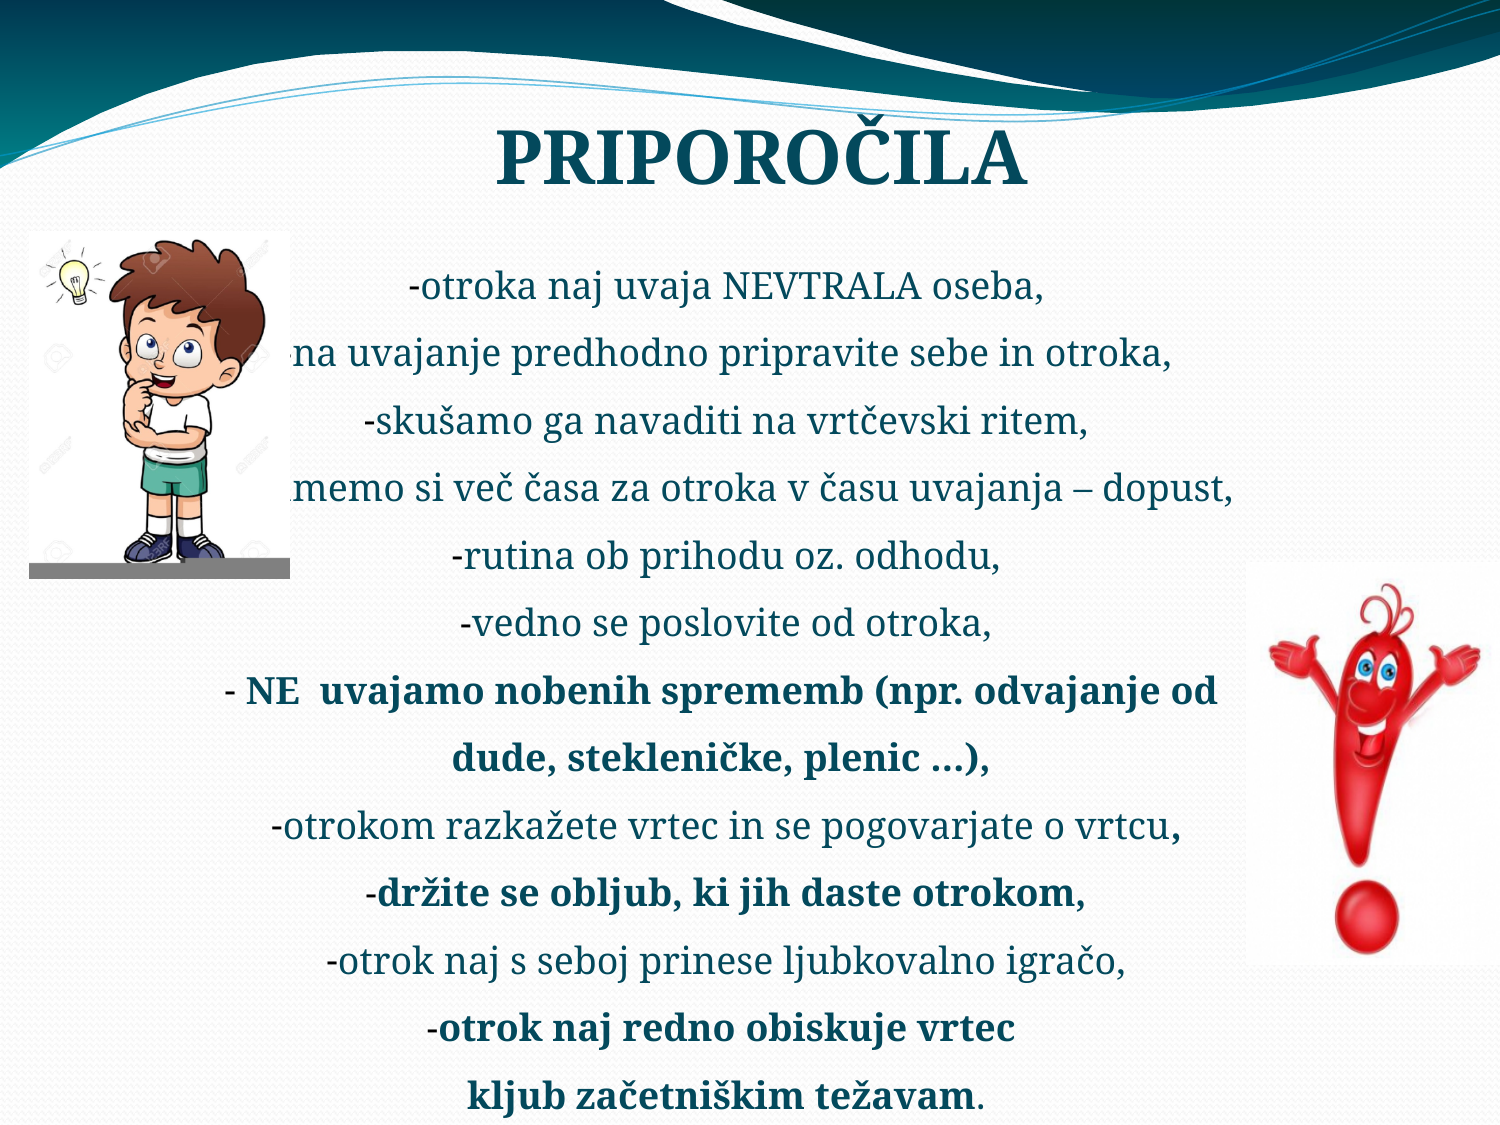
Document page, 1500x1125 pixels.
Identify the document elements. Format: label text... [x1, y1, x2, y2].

picture [29, 231, 291, 579]
text_box PRIPOROČILA [135, 101, 1388, 208]
text_box otroka naj uvaja NEVTRALA oseba, na uvajanje predhodno pripravite sebe in otroka, skušamo ga navaditi na vrtčevski ritem, vzamemo si več časa za otroka v času uvajanja – dopust, rutina ob prihodu oz. odhodu, vedno se poslovite od otroka, NE uvajamo nobenih sprememb (npr. odvajanje od dude, stekleničke, plenic …), otrokom razkažete vrtec in se pogovarjate o vrtcu, držite se obljub, ki jih daste otrokom, otrok naj s seboj prinese ljubkovalno igračo, otrok naj redno obiskuje vrtec kljub začetniškim težavam. [171, 232, 1282, 1124]
picture [1246, 562, 1500, 965]
